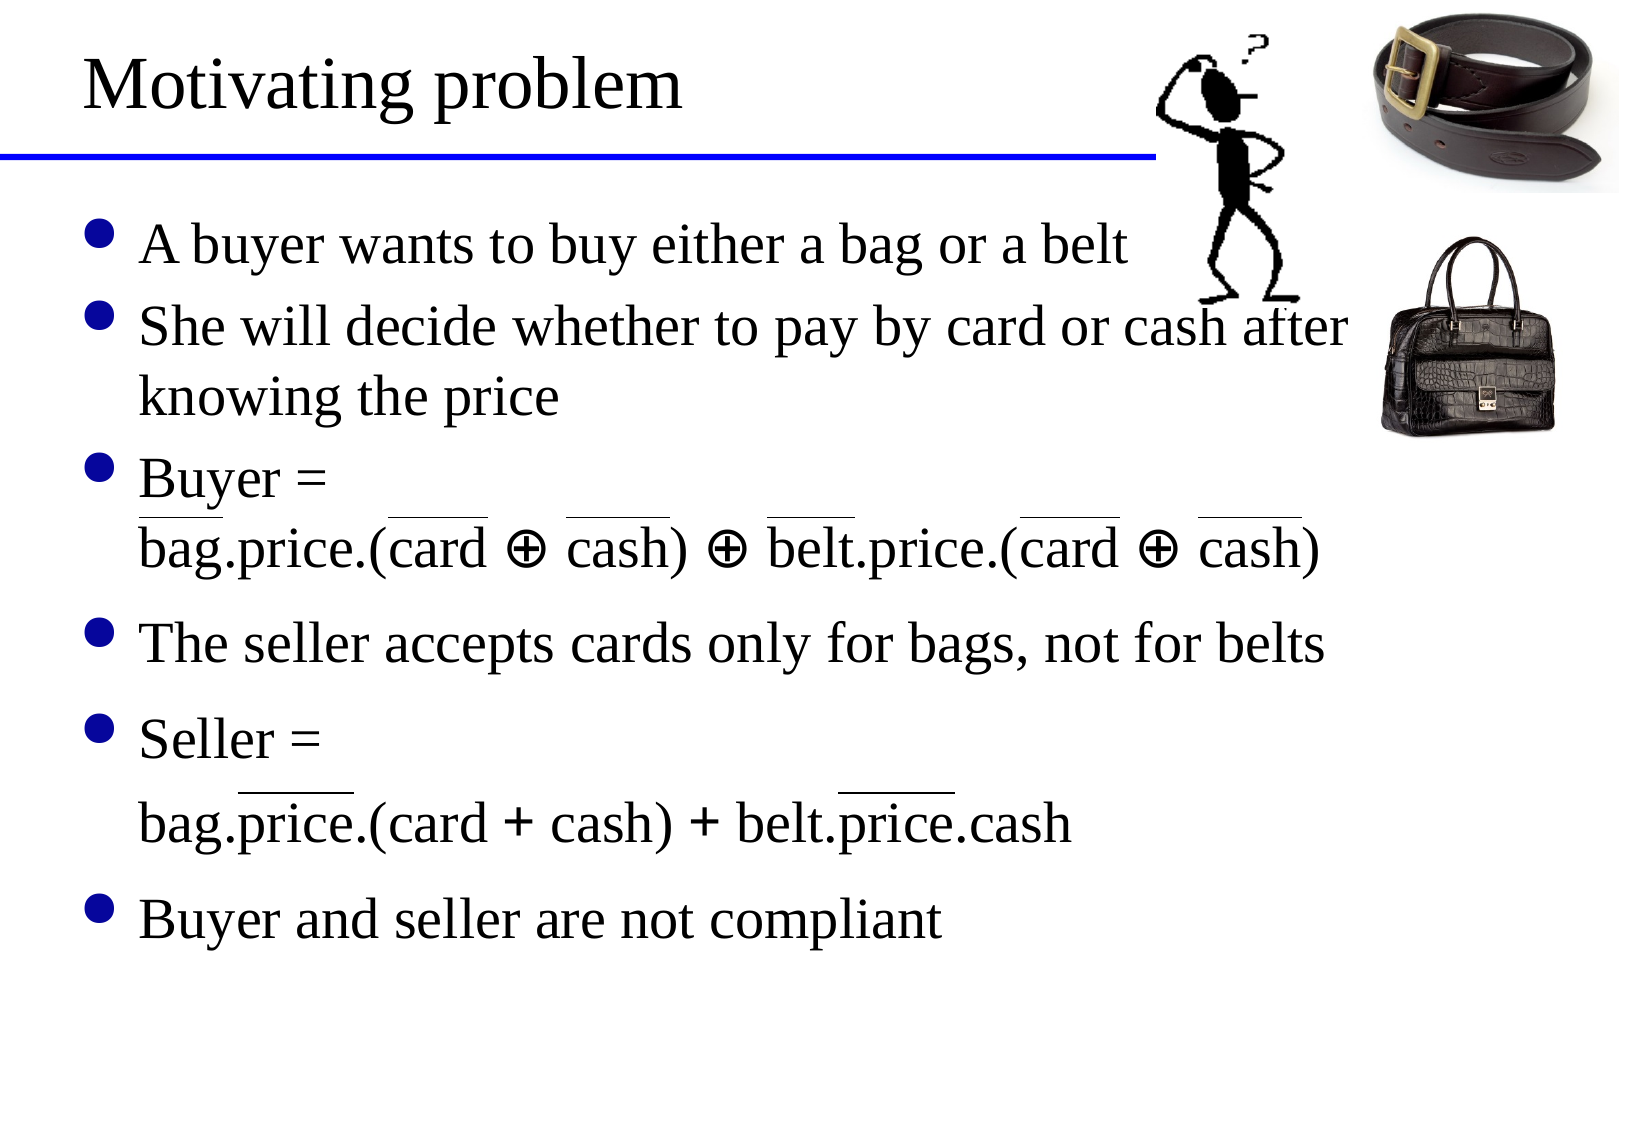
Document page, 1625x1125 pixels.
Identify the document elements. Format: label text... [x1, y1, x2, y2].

picture [1156, 0, 1619, 449]
title Motivating problem [67, 27, 1362, 131]
list A buyer wants to buy either a bag or a belt She will decide whether to pay by card or cash after knowing the price Buyer = bag.price.(card ⊕ cash) ⊕ belt.price.(card ⊕ cash) The seller accepts cards only for bags, not for belts Seller = bag.price.(card + cash) + belt.price.cash Buyer and seller are not compliant [67, 198, 1478, 1061]
